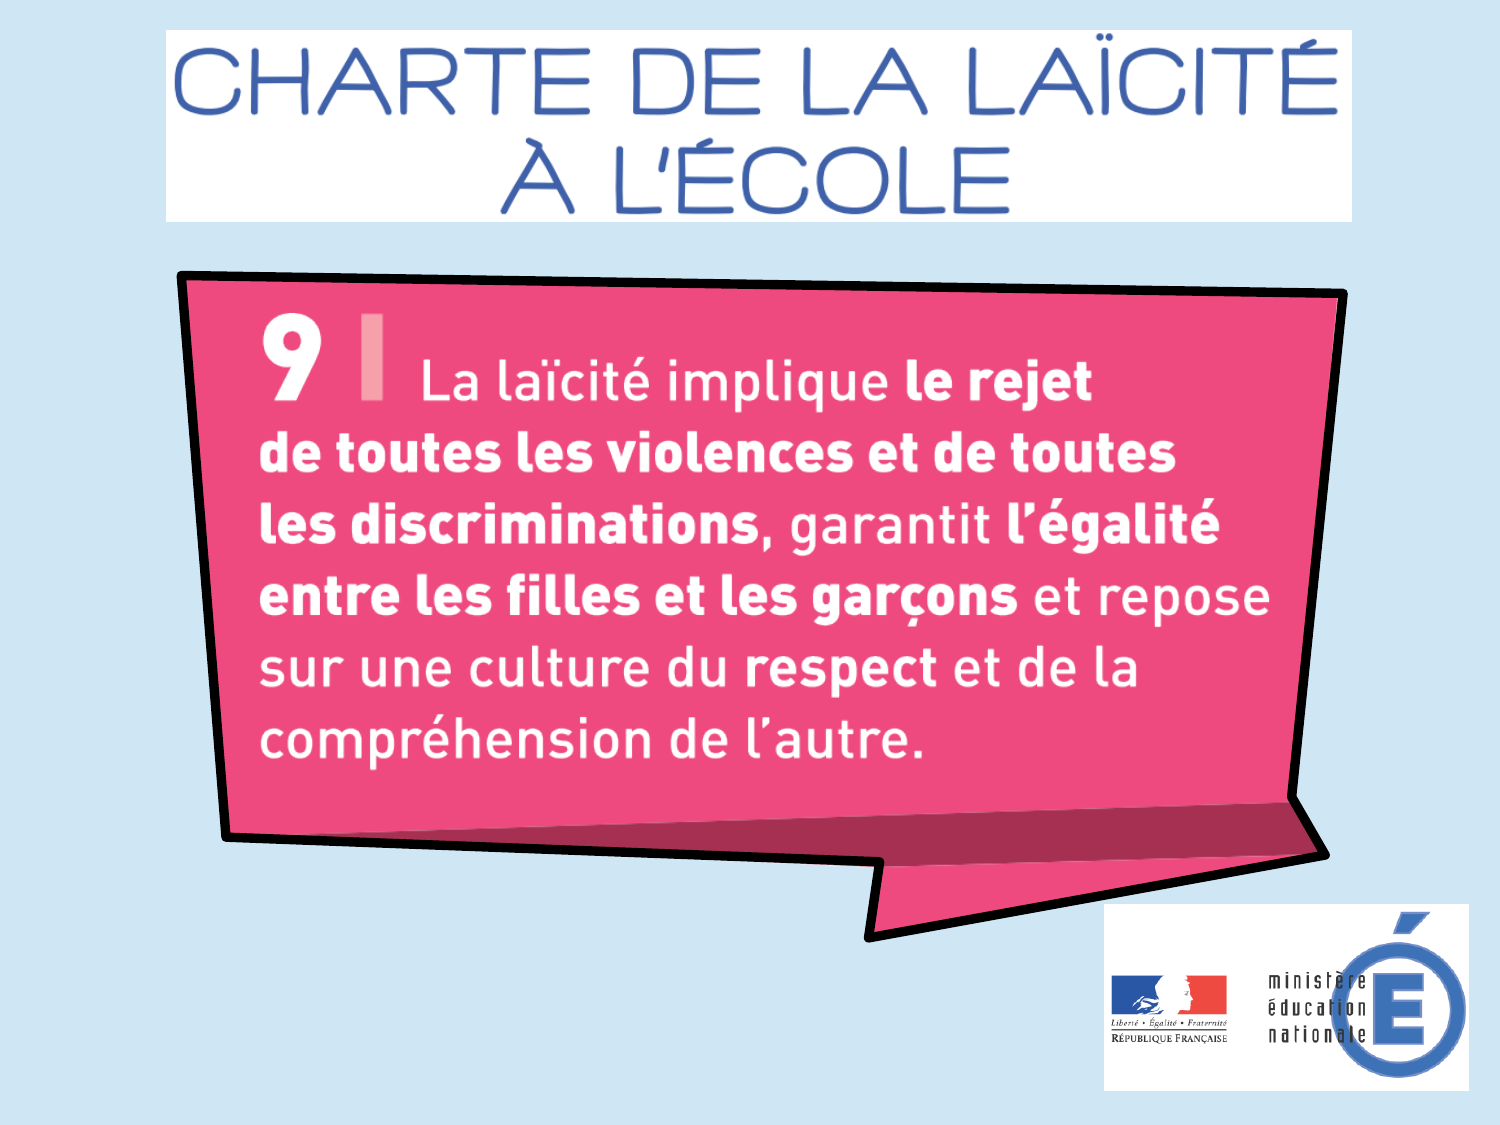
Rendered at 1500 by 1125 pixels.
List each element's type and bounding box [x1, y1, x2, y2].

picture [166, 30, 1352, 222]
picture [162, 255, 1469, 1091]
